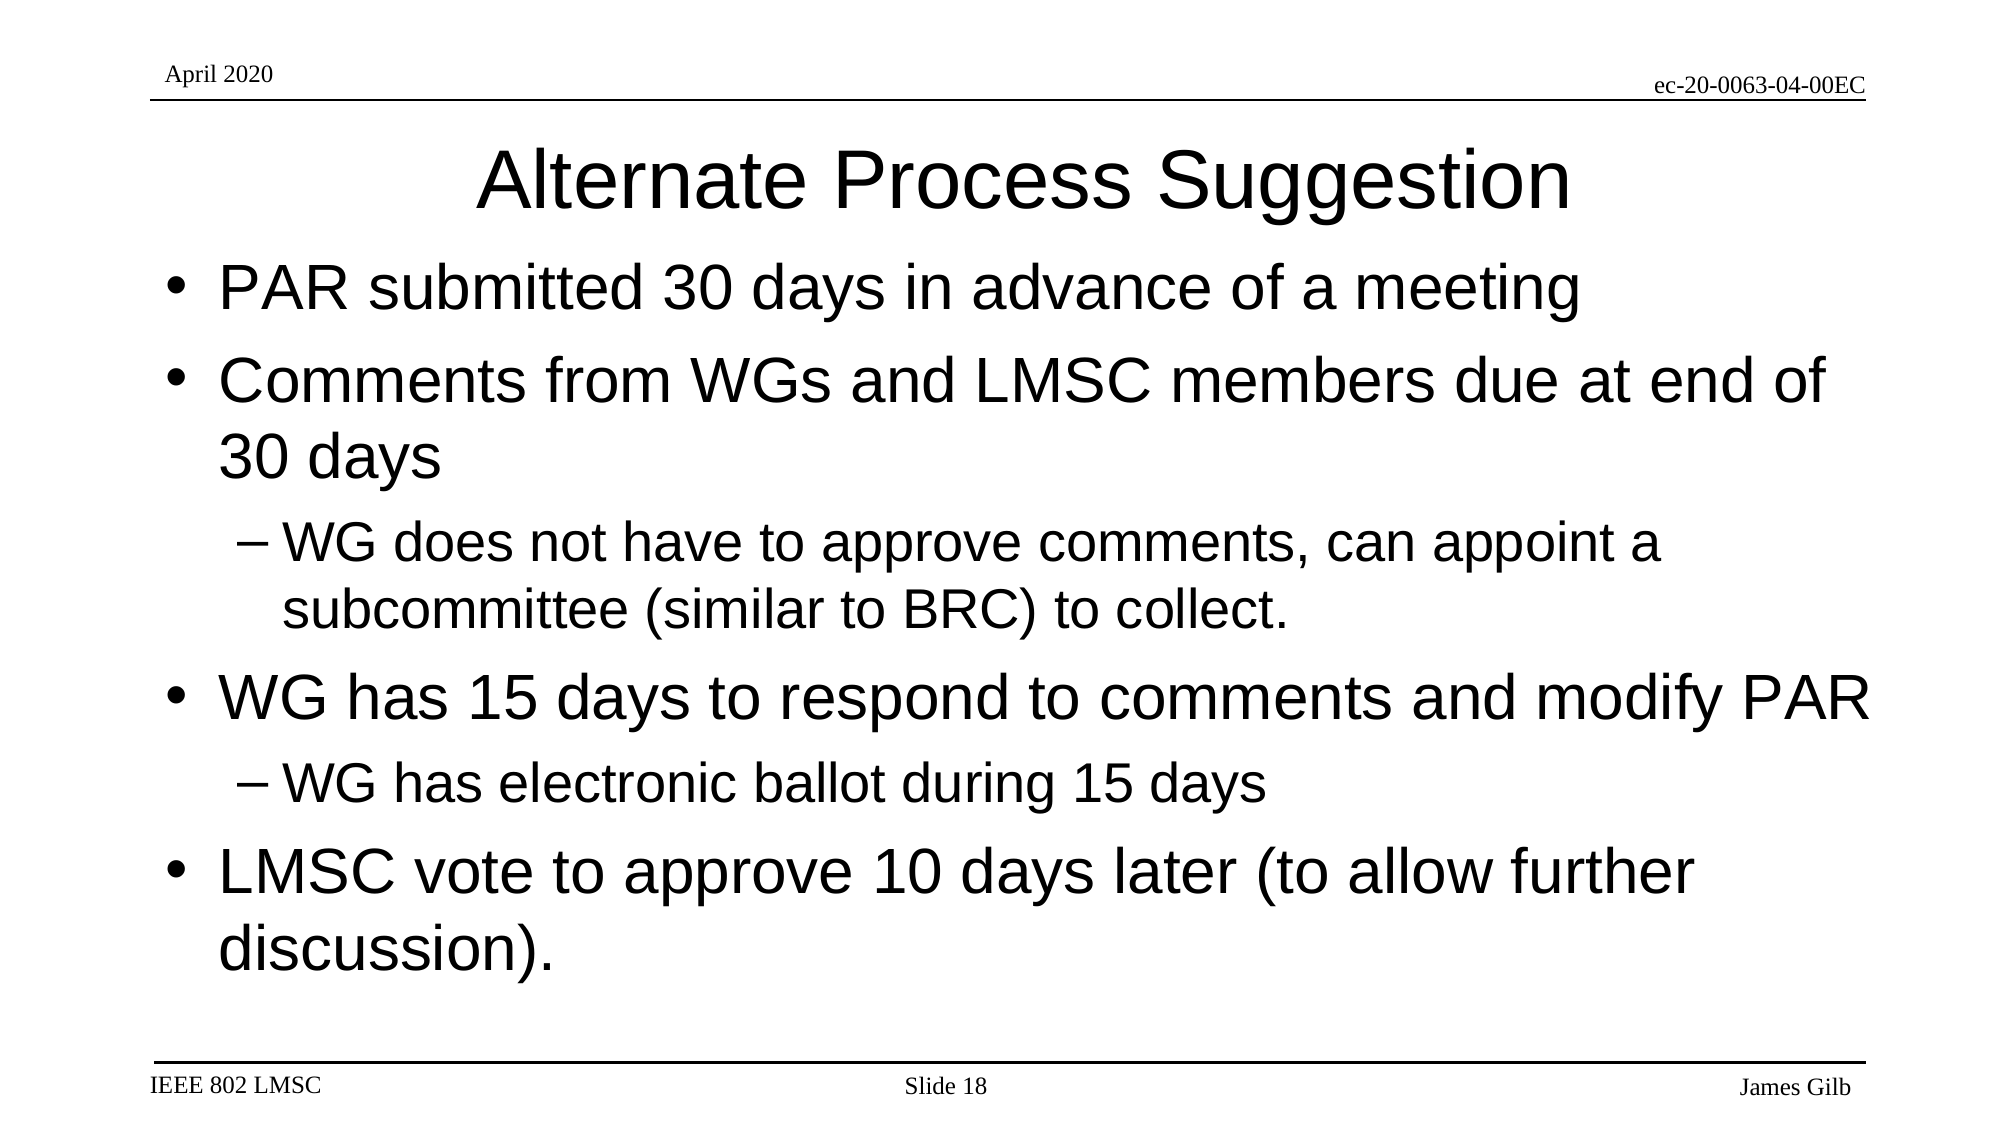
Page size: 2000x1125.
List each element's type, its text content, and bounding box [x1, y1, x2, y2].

title Alternate Process Suggestion [149, 112, 1900, 237]
list PAR submitted 30 days in advance of a meeting Comments from WGs and LMSC members due at end of 30 days WG does not have to approve comments, can appoint a subcommittee (similar to BRC) to collect. WG has 15 days to respond to comments and modify PAR WG has electronic ballot during 15 days LMSC vote to approve 10 days later (to allow further discussion). [149, 237, 1900, 1048]
